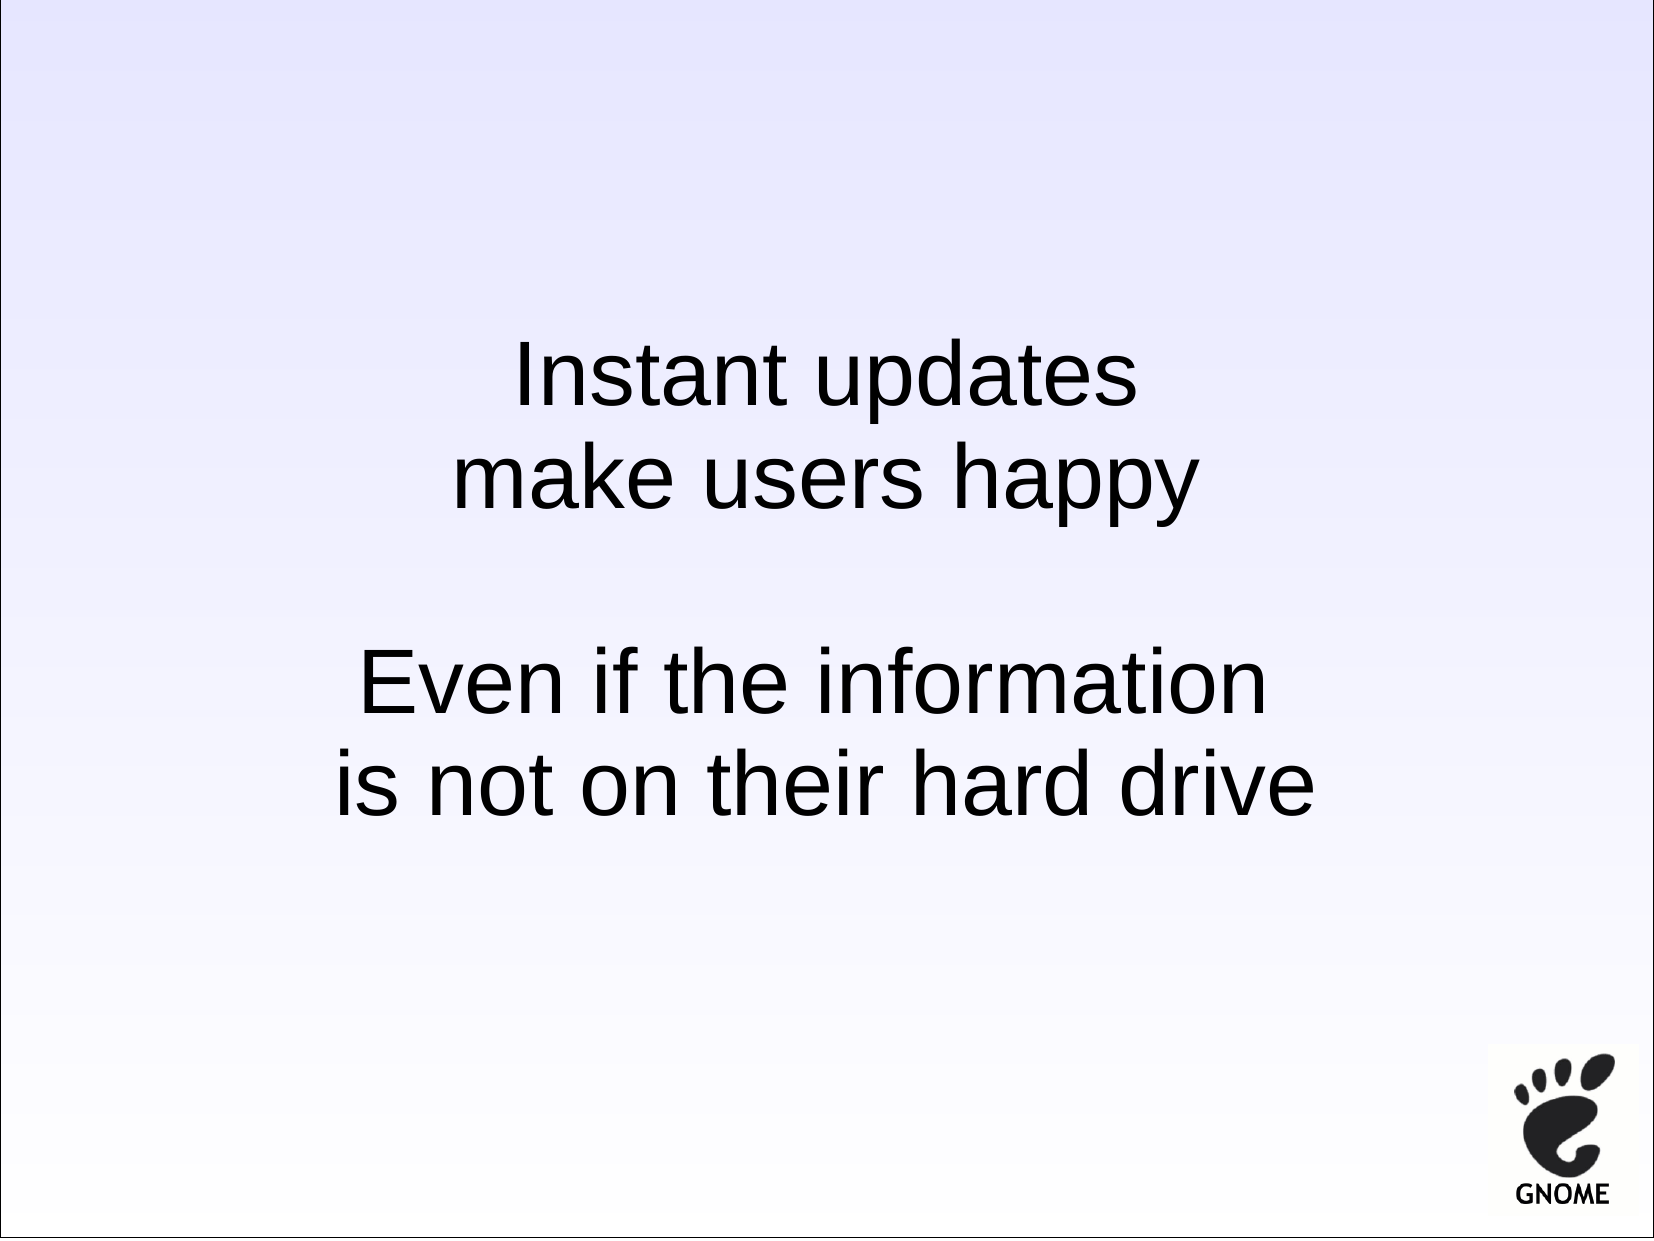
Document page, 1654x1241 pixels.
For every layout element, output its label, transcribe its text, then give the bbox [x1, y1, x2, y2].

title Instant updates make users happy Even if the information is not on their hard drive [82, 56, 1571, 1102]
picture [1488, 1044, 1639, 1216]
